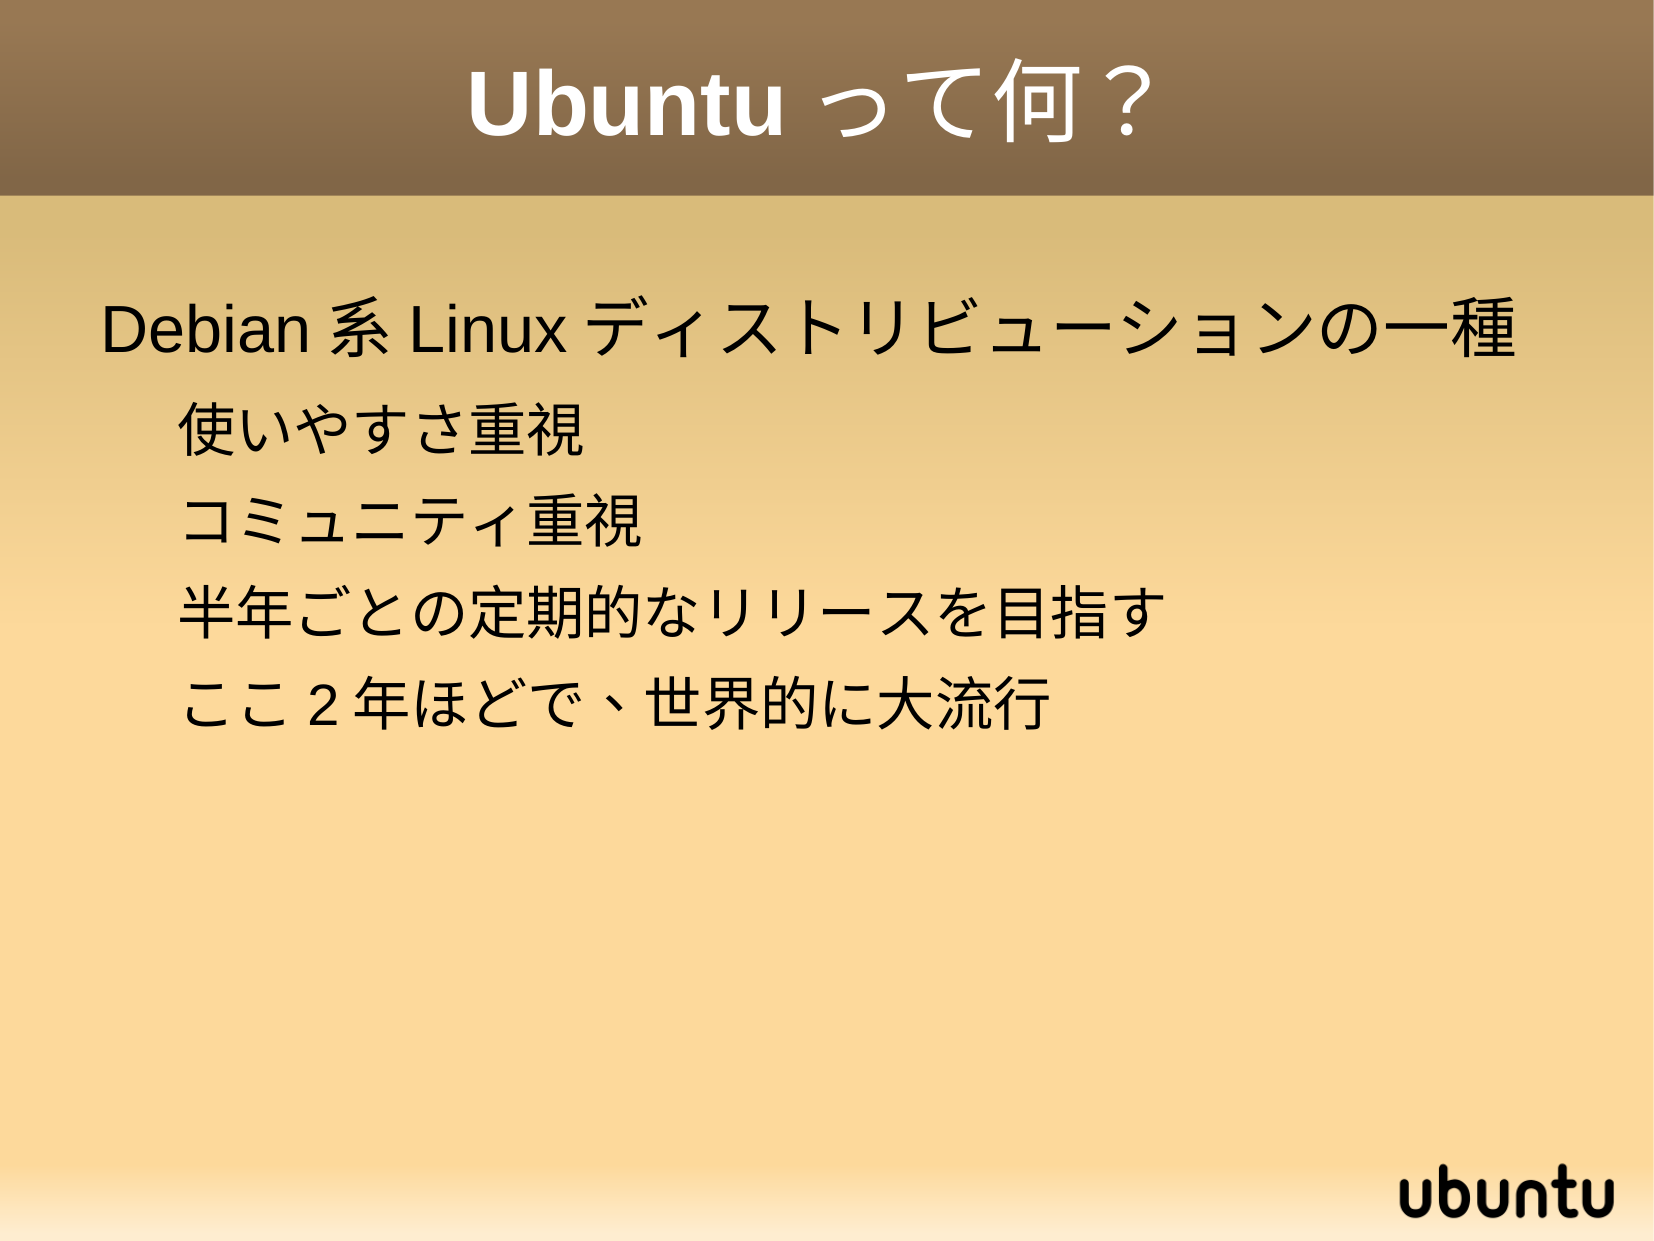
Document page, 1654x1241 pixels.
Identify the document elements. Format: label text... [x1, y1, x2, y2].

list Debian系Linuxディストリビューションの一種 使いやすさ重視 コミュニティ重視 半年ごとの定期的なリリースを目指す ここ2年ほどで、世界的に大流行 [82, 290, 1571, 1094]
title Ubuntuって何？ [76, 7, 1565, 200]
picture [0, 0, 1654, 1241]
